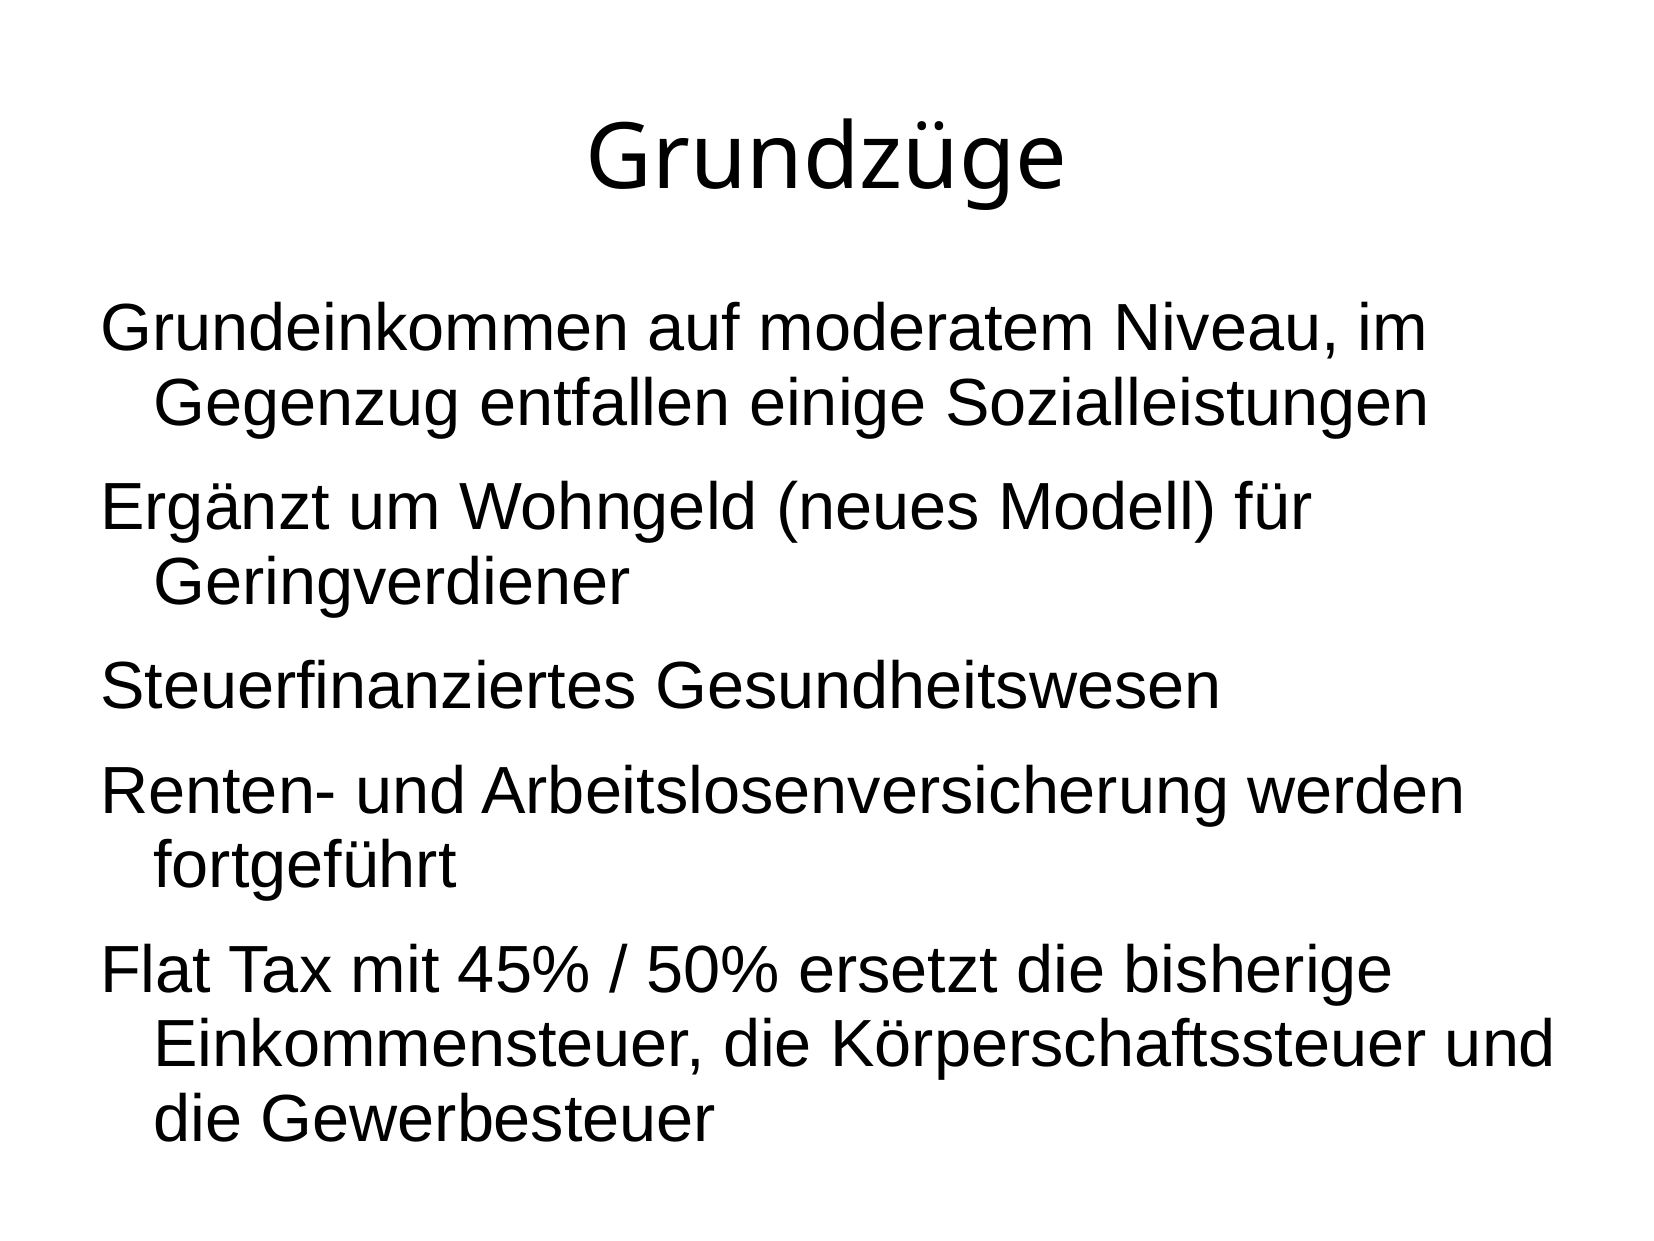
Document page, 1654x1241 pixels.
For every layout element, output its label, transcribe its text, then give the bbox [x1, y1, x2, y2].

list Grundeinkommen auf moderatem Niveau, im Gegenzug entfallen einige Sozialleistungen Ergänzt um Wohngeld (neues Modell) für Geringverdiener Steuerfinanziertes Gesundheitswesen Renten- und Arbeitslosenversicherung werden fortgeführt Flat Tax mit 45% / 50% ersetzt die bisherige Einkommensteuer, die Körperschaftssteuer und die Gewerbesteuer [82, 290, 1571, 1157]
title Grundzüge [82, 56, 1571, 250]
